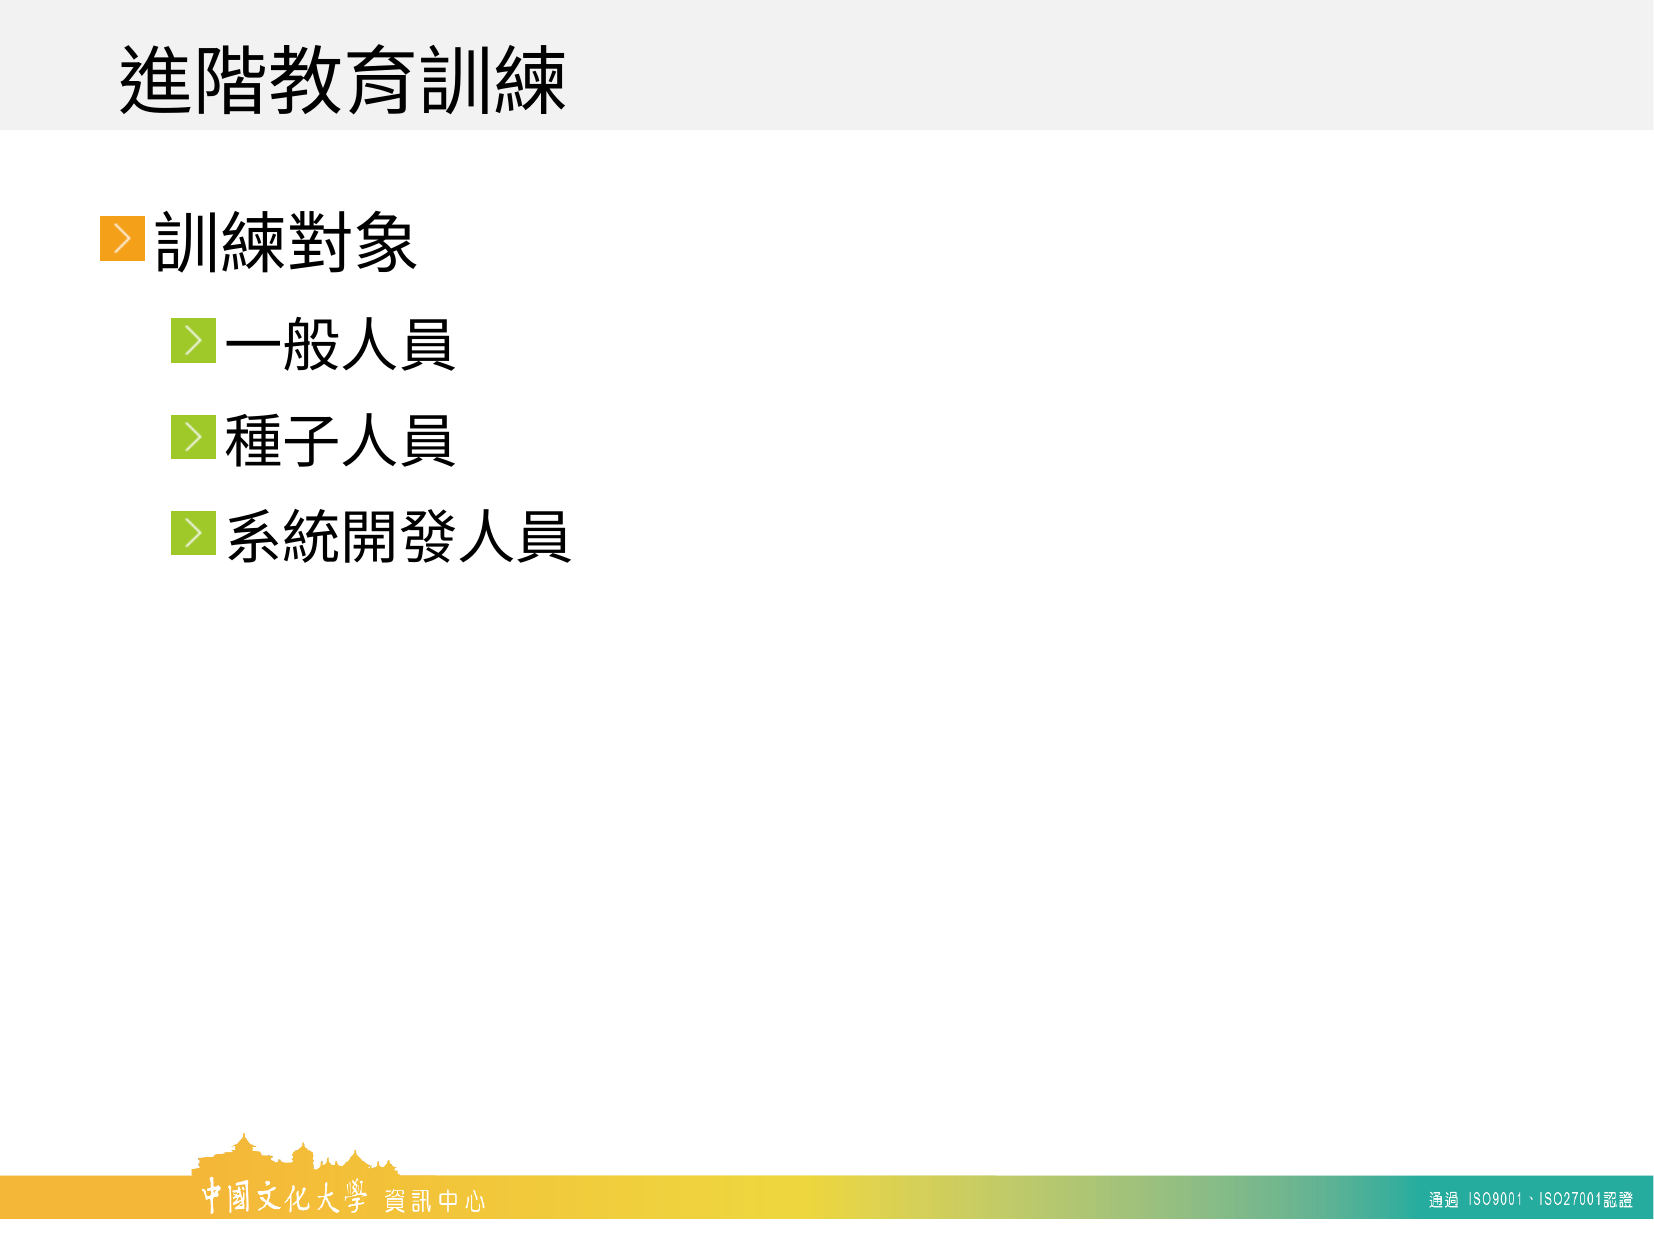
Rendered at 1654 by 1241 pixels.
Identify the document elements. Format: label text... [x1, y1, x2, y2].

list 訓練對象 一般人員 種子人員 系統開發人員 [82, 190, 1571, 1028]
picture [0, 1133, 1654, 1219]
title 進階教育訓練 [118, 0, 1571, 166]
